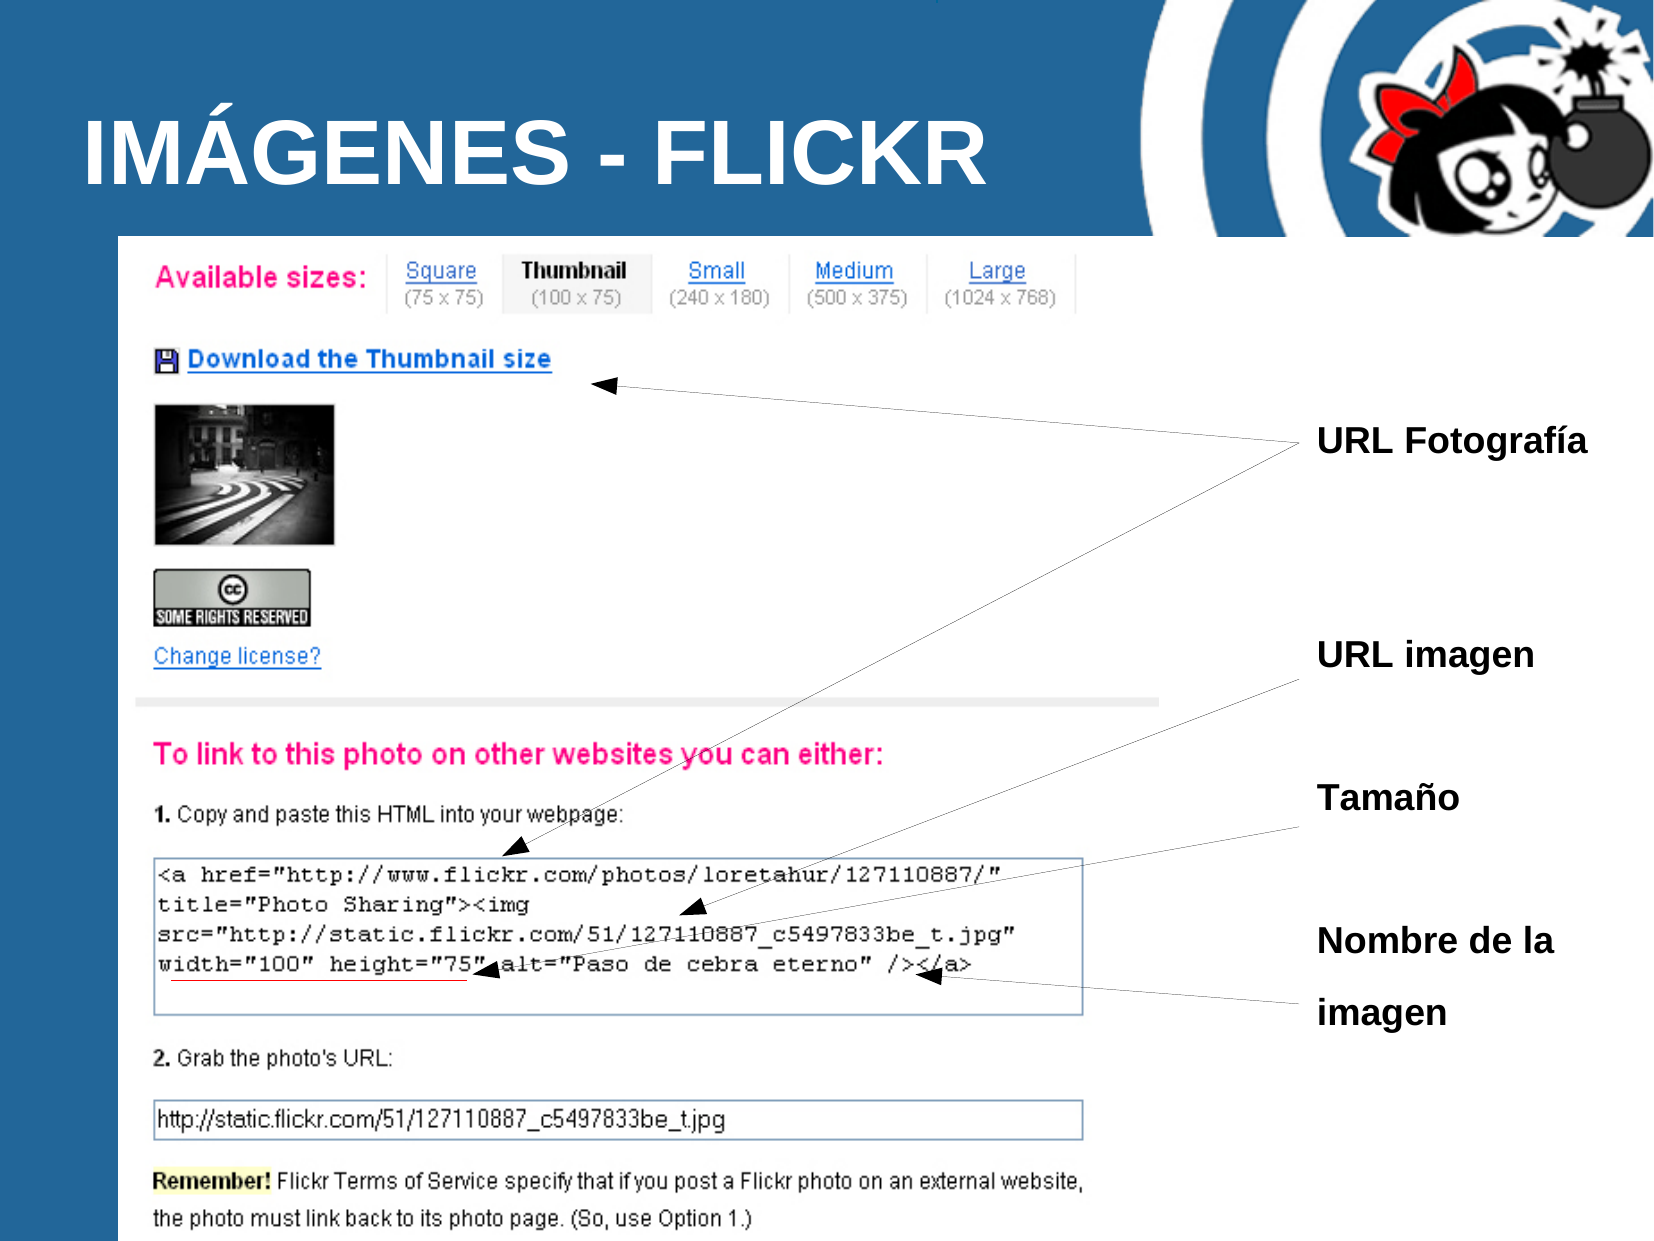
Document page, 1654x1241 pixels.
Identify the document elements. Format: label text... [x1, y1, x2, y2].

picture [0, 0, 1654, 1241]
list URL Fotografía URL imagen Tamaño Nombre de la imagen [1299, 419, 1654, 1118]
title IMÁGENES - FLICKR [82, 49, 1571, 257]
